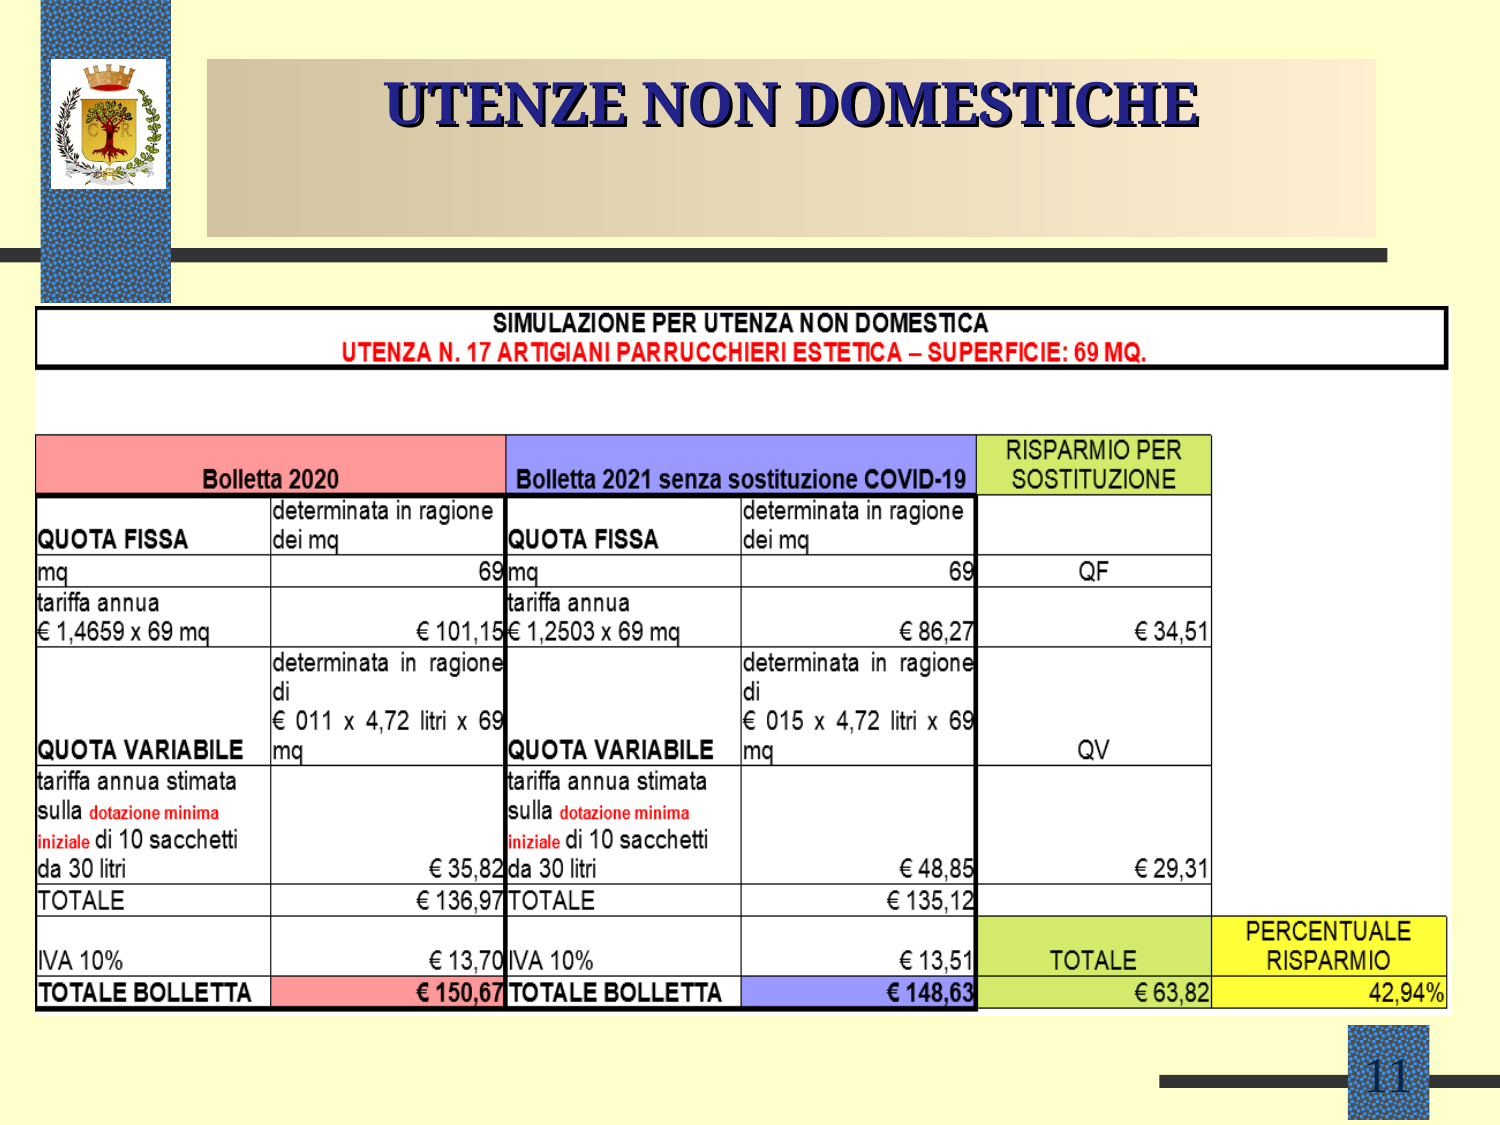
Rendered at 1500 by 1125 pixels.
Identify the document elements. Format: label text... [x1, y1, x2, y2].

text_box UTENZE NON DOMESTICHE [206, 59, 1377, 237]
picture [40, 0, 171, 303]
picture [35, 306, 1452, 1016]
text_box <numero> [1347, 1025, 1430, 1120]
